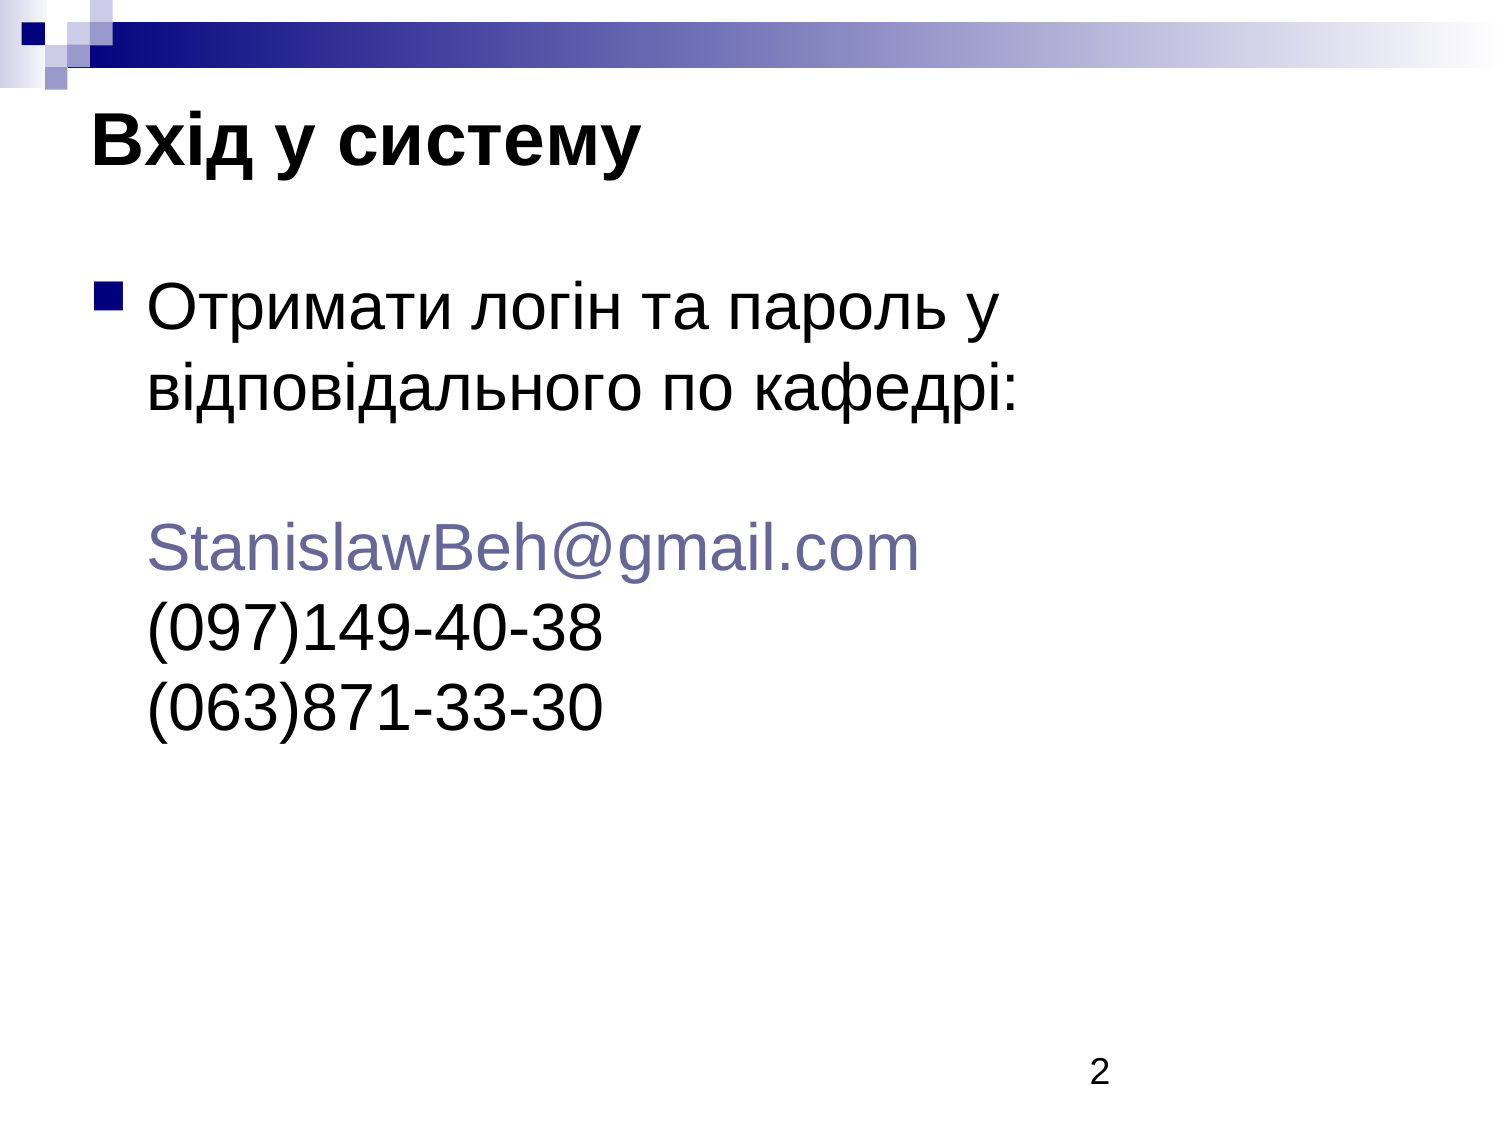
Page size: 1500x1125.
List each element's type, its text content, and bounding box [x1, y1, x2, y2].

list Отримати логін та пароль у відповідального по кафедрі: StanislawBeh@gmail.com (097)149-40-38 (063)871-33-30 [75, 255, 1426, 963]
title Вхід у систему [75, 74, 1426, 197]
